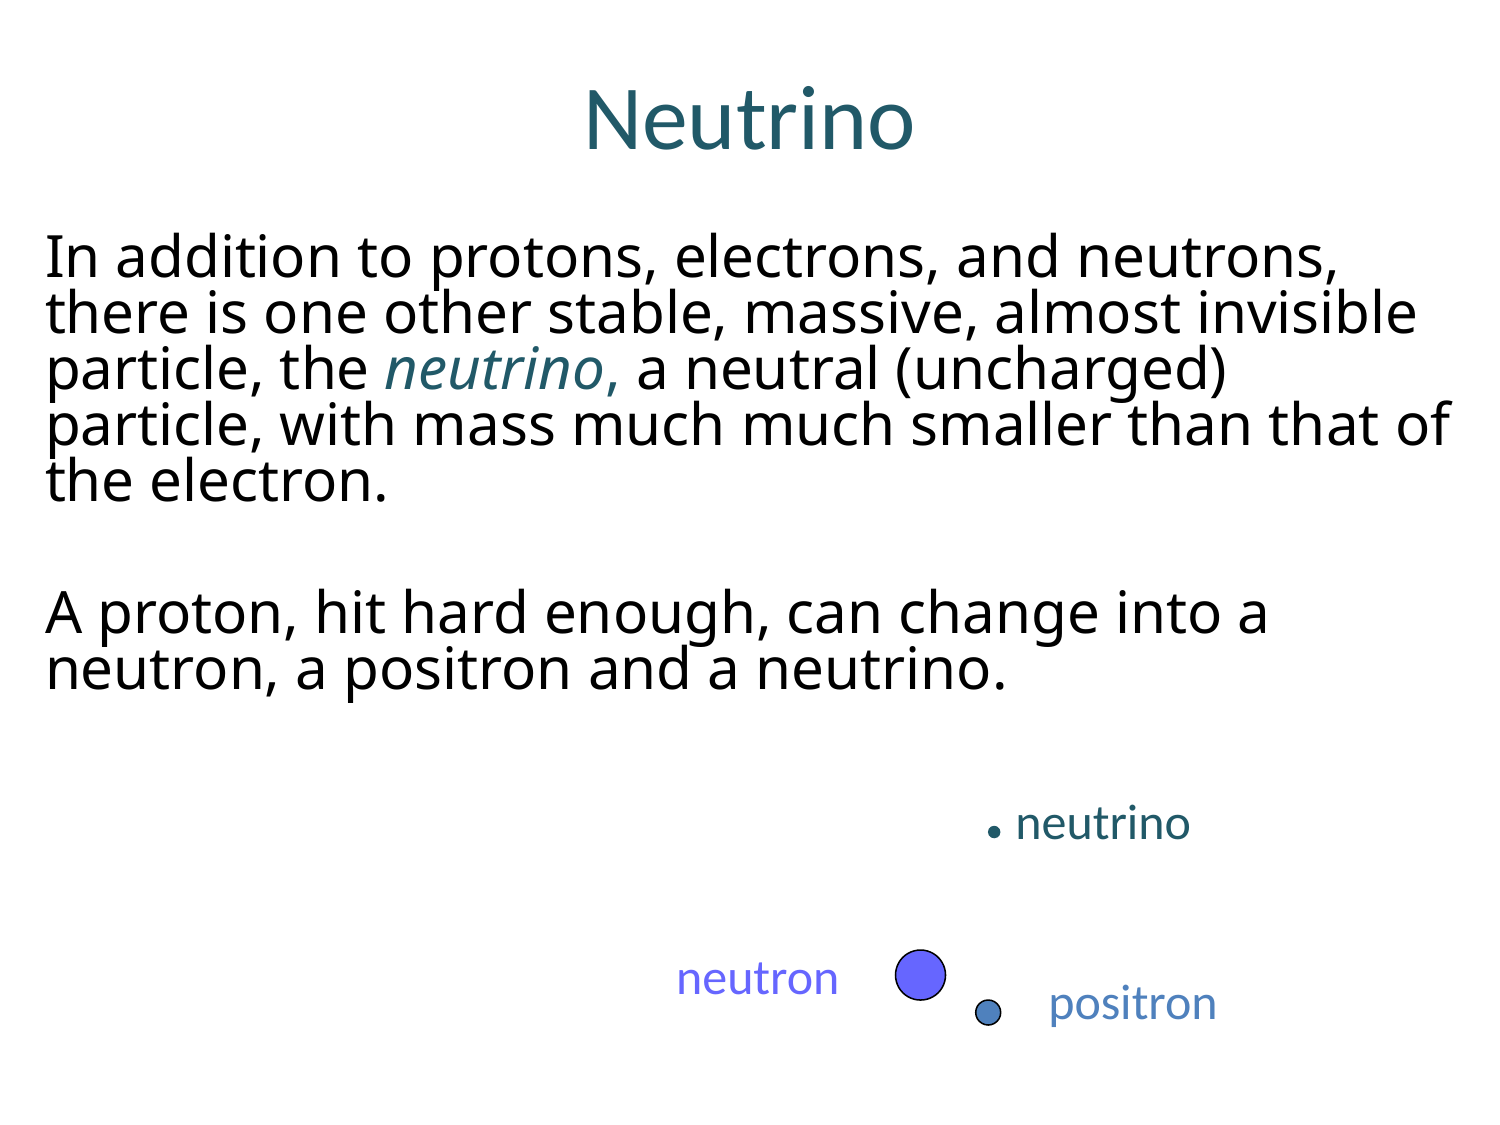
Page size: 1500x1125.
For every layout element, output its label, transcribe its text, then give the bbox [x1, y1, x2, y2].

text_box [975, 1000, 1001, 1026]
text_box neutron [661, 936, 887, 1012]
list In addition to protons, electrons, and neutrons, there is one other stable, massive, almost invisible particle, the neutrino, a neutral (uncharged) particle, with mass much much smaller than that of the electron. A proton, hit hard enough, can change into a neutron, a positron and a neutrino. [30, 224, 1471, 1021]
title Neutrino [30, 29, 1471, 196]
text_box [895, 950, 946, 1001]
text_box [987, 825, 1000, 839]
text_box neutrino [1000, 782, 1305, 857]
text_box positron [1033, 962, 1336, 1038]
